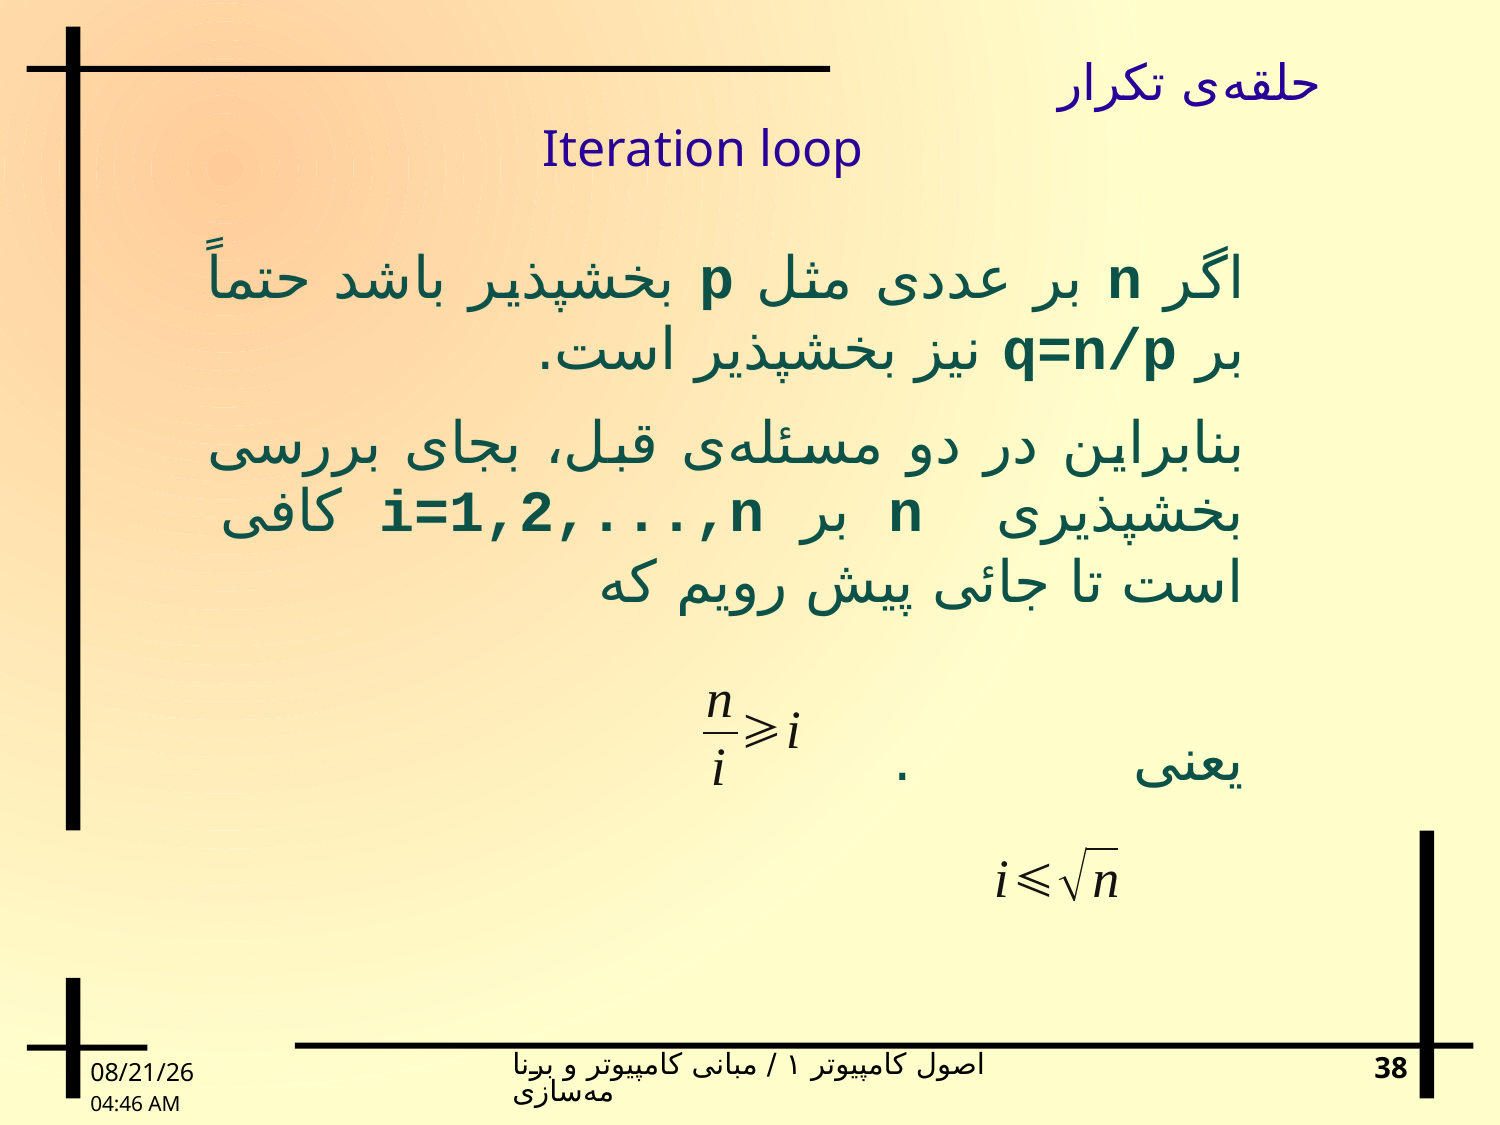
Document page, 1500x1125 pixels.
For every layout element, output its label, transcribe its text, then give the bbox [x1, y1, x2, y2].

title حلقه‌ی تکرار Iteration loop [62, 57, 1344, 178]
chart [693, 669, 807, 797]
chart [987, 844, 1126, 910]
list اگر n بر عددی مثل p بخشپذیر باشد حتماً بر q=n/p نیز بخشپذیر است. بنابراین در دو مسئله‌ی قبل، بجای بررسی بخشپذیری n بر i=1,2,...,n کافی است تا جائی پیش رویم که یعنی . [202, 244, 1298, 923]
